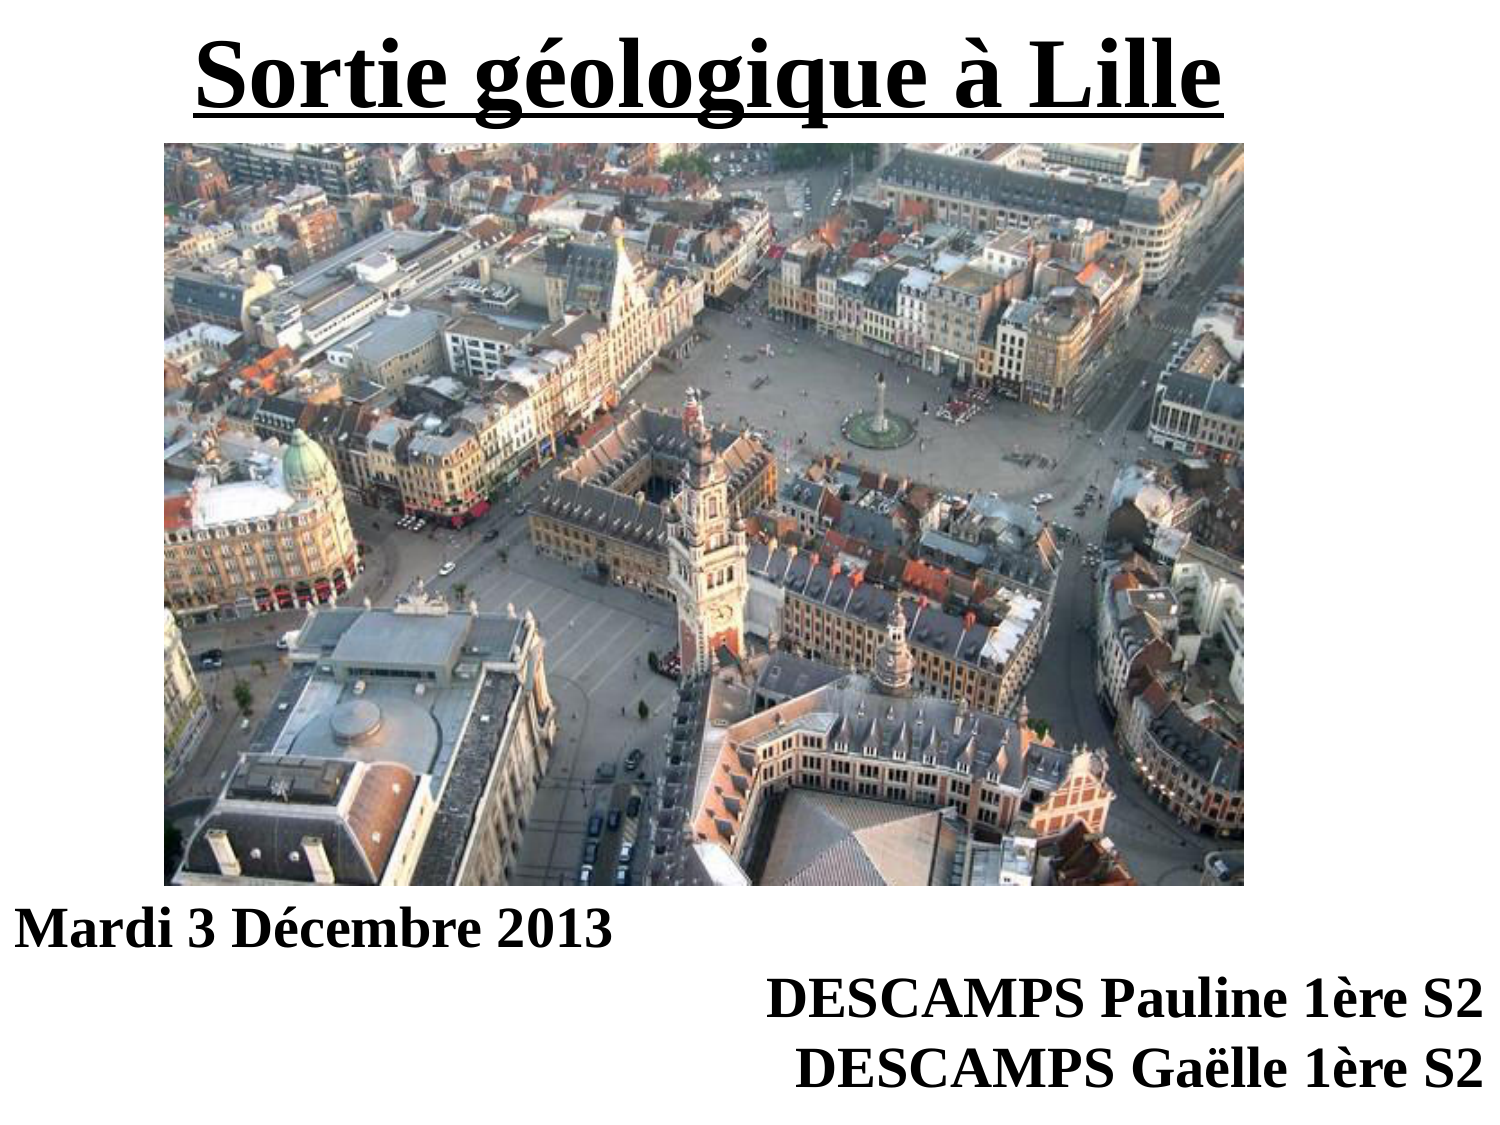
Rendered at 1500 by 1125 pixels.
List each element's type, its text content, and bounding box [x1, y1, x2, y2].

picture [164, 143, 1244, 886]
subtitle Mardi 3 Décembre 2013 DESCAMPS Pauline 1ère S2 DESCAMPS Gaëlle 1ère S2 [0, 881, 1500, 1125]
title Sortie géologique à Lille [88, 0, 1329, 362]
